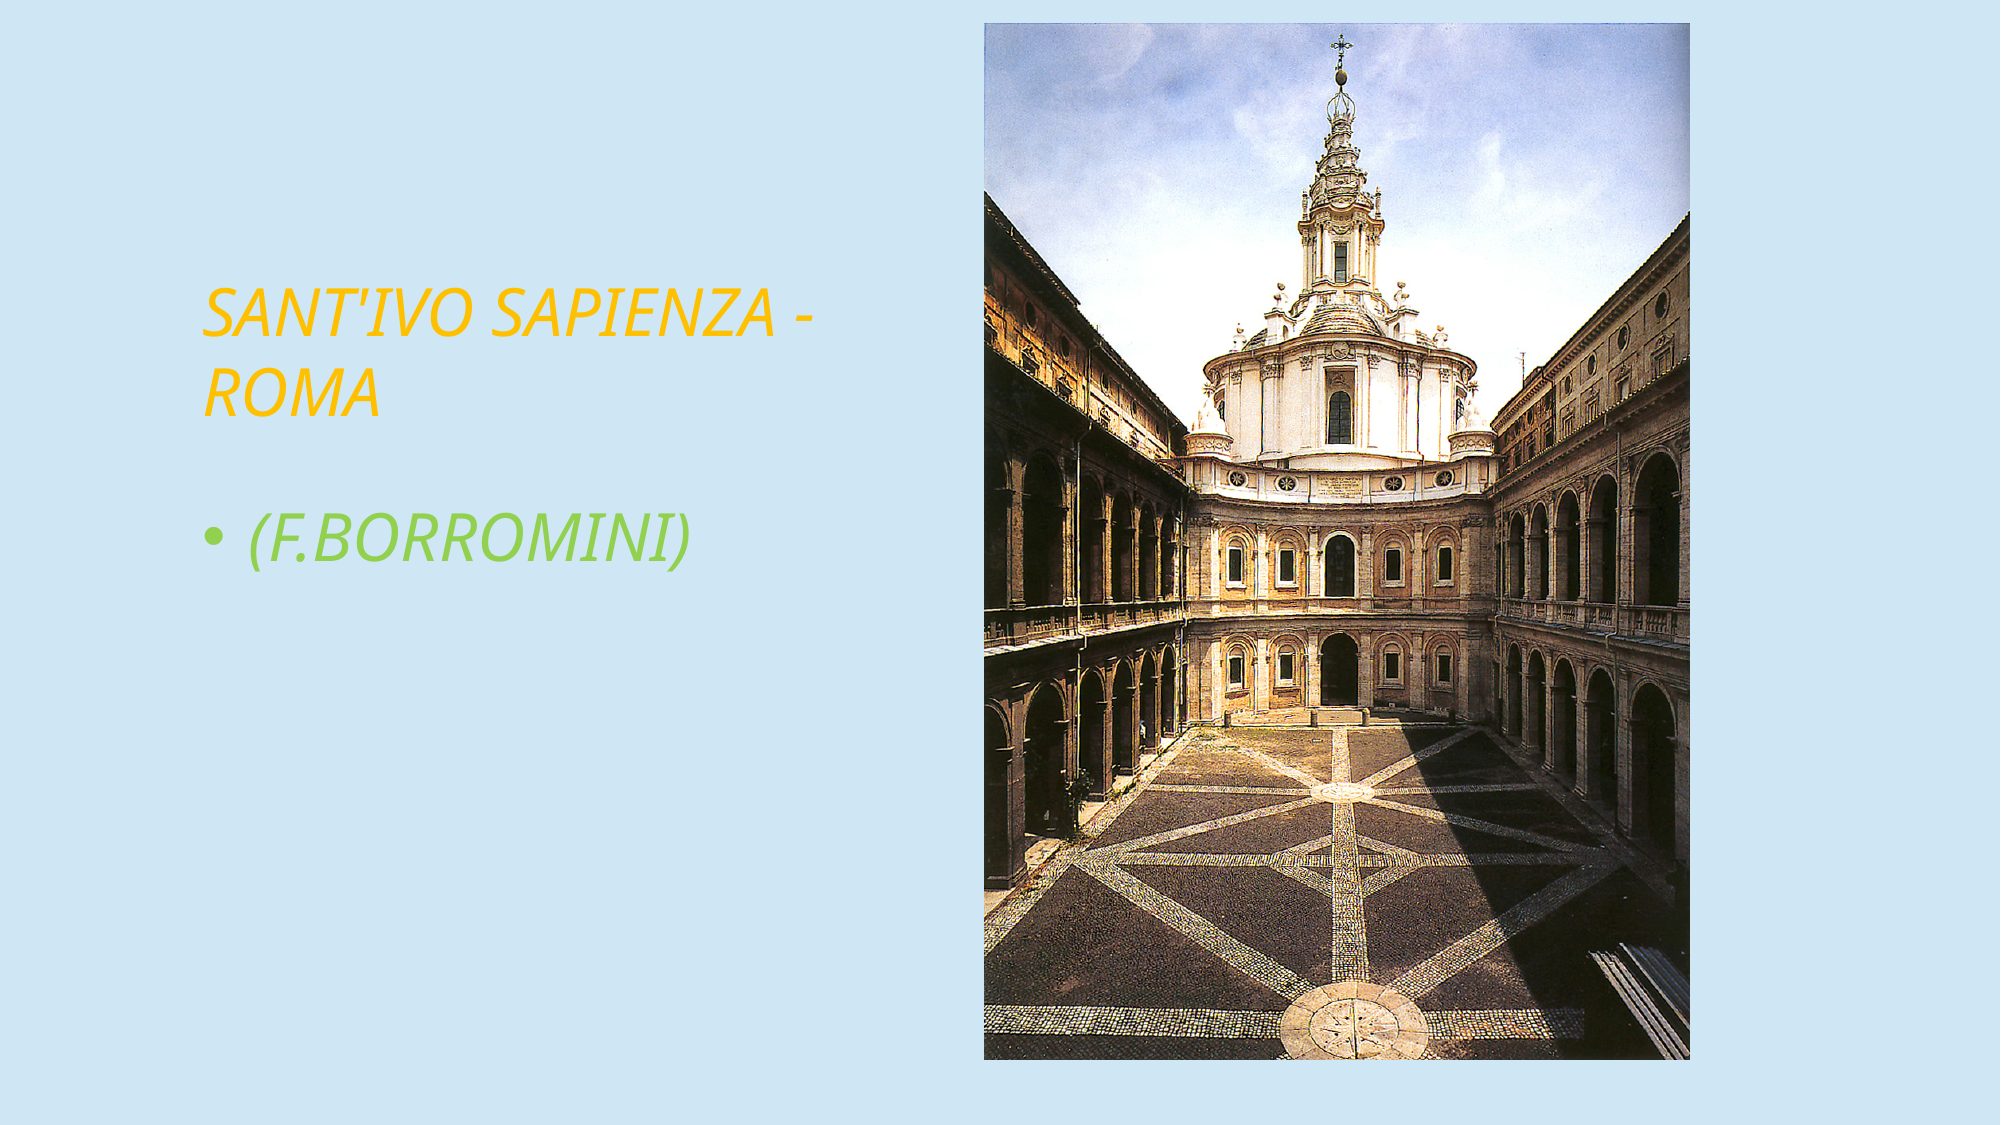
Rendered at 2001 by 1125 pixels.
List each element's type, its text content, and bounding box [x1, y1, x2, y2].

title SANT'IVO SAPIENZA - ROMA [187, 262, 882, 490]
picture [984, 23, 1690, 1060]
list (F.BORROMINI) [187, 487, 827, 788]
